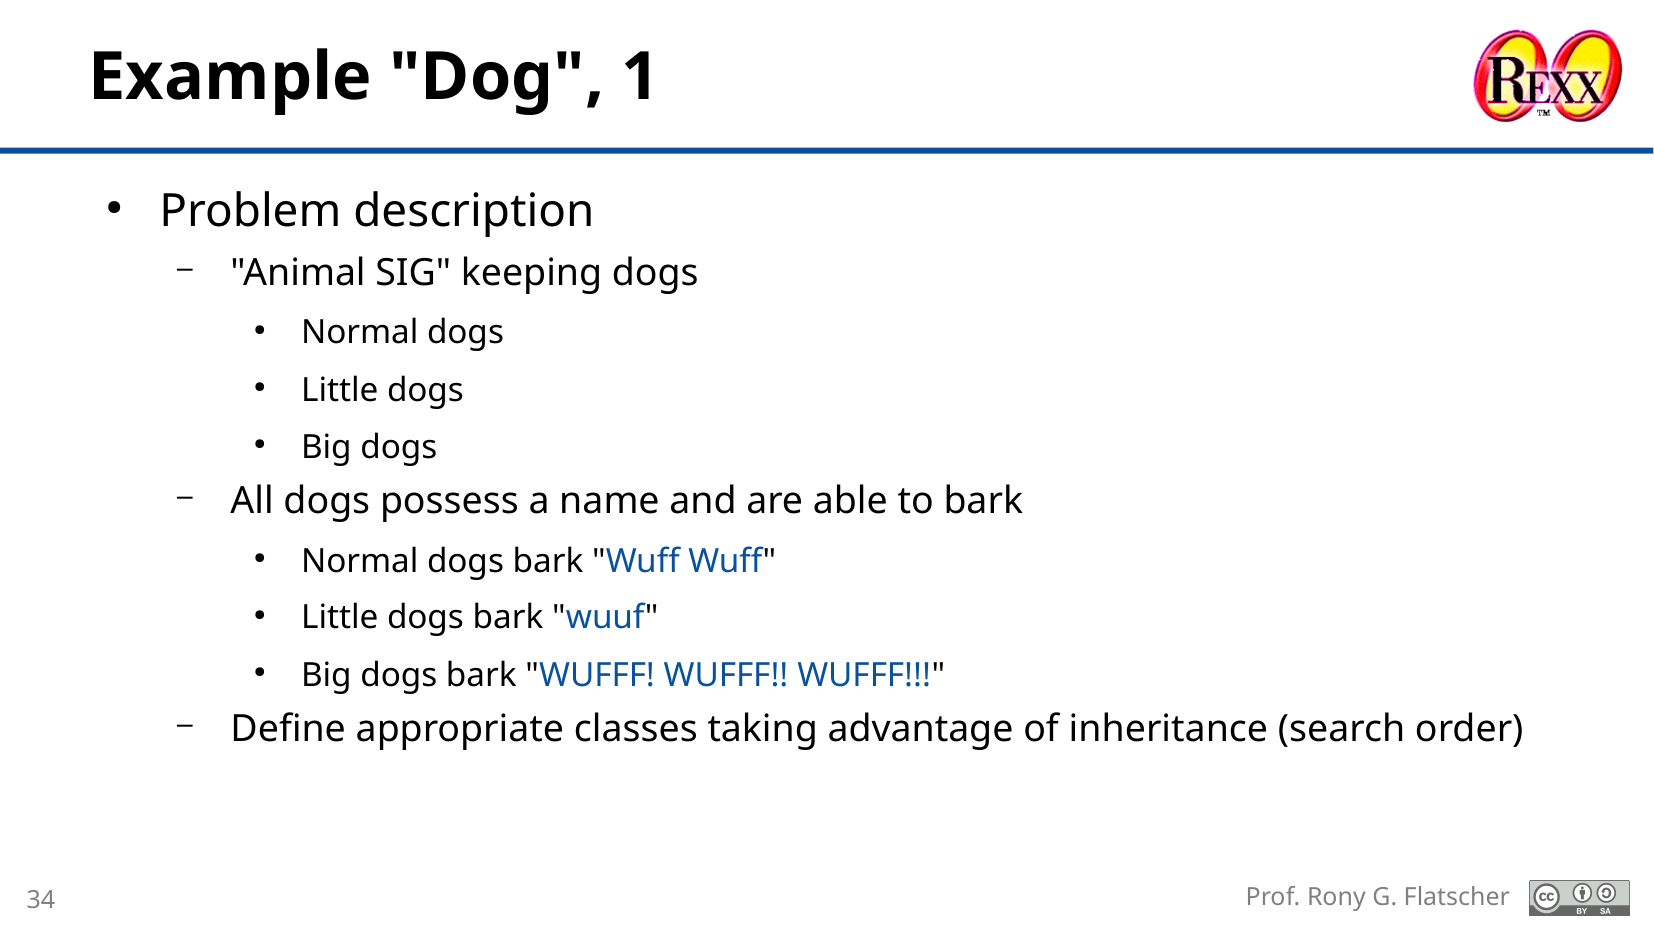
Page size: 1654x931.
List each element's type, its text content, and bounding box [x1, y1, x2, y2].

title Example "Dog", 1 [29, 0, 1654, 148]
list Problem description "Animal SIG" keeping dogs Normal dogs Little dogs Big dogs All dogs possess a name and are able to bark Normal dogs bark "Wuff Wuff" Little dogs bark "wuuf" Big dogs bark "WUFFF! WUFFF!! WUFFF!!!" Define appropriate classes taking advantage of inheritance (search order) [88, 177, 1577, 857]
